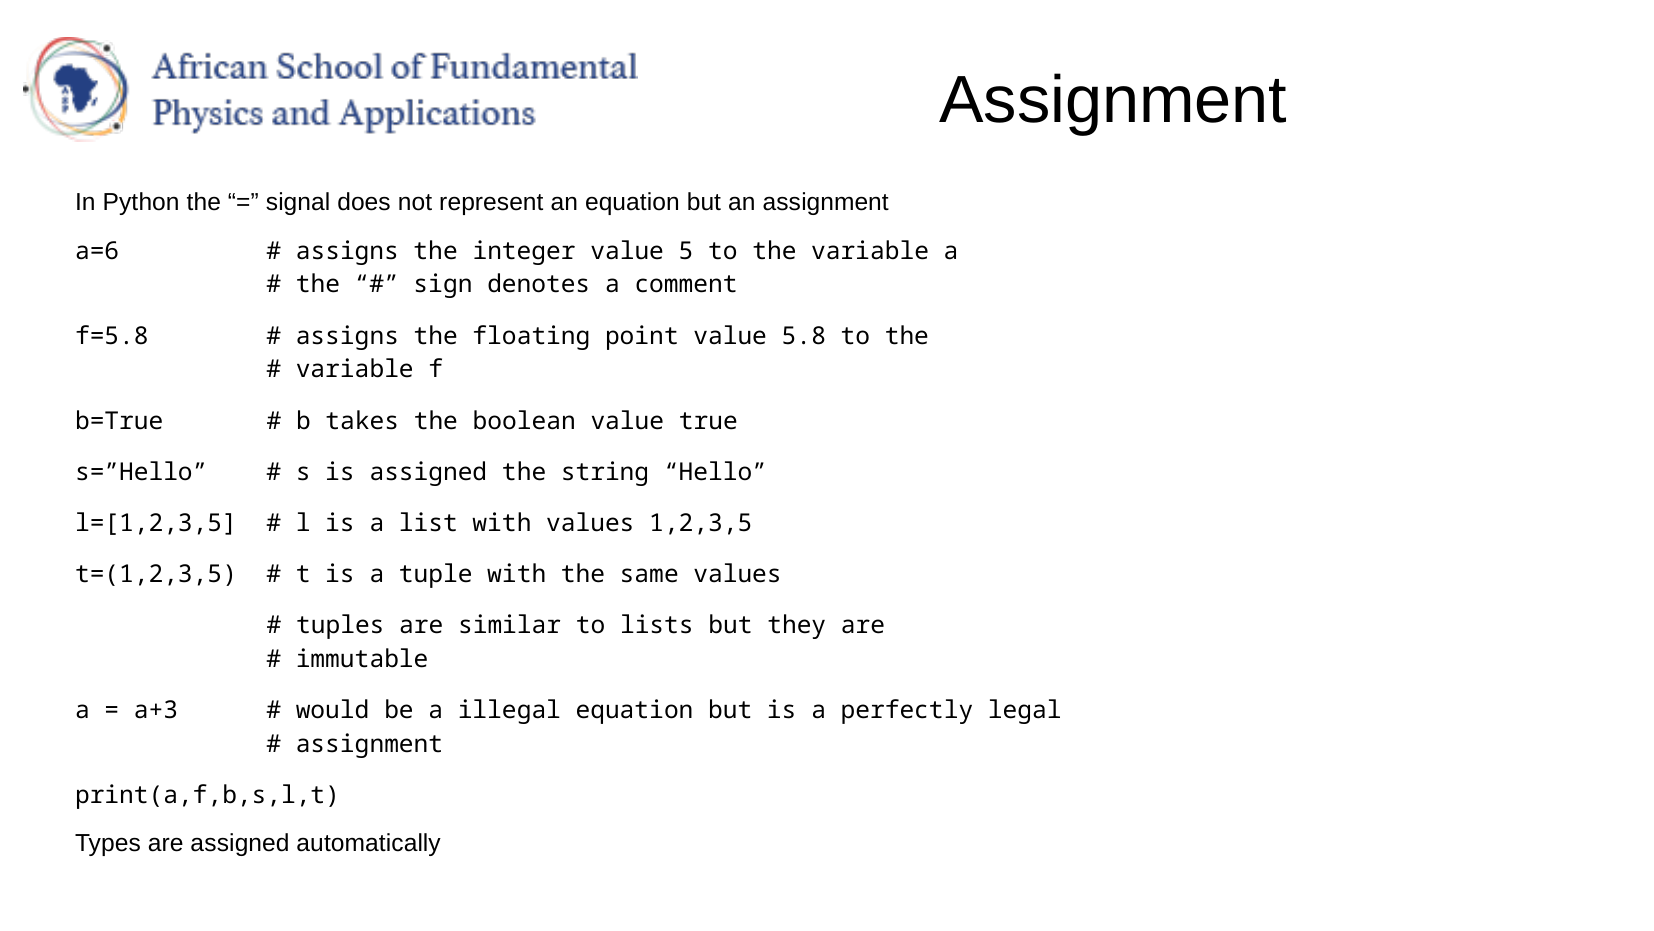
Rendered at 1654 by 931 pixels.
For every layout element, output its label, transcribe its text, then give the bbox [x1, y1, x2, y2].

title Assignment [635, 21, 1610, 177]
picture [23, 37, 635, 142]
list In Python the “=” signal does not represent an equation but an assignment a=6 # assigns the integer value 5 to the variable a # the “#” sign denotes a comment f=5.8 # assigns the floating point value 5.8 to the # variable f b=True # b takes the boolean value true s=”Hello” # s is assigned the string “Hello” l=[1,2,3,5] # l is a list with values 1,2,3,5 t=(1,2,3,5) # t is a tuple with the same values # tuples are similar to lists but they are # immutable a = a+3 # would be a illegal equation but is a perfectly legal # assignment print(a,f,b,s,l,t) Types are assigned automatically [75, 187, 1564, 863]
